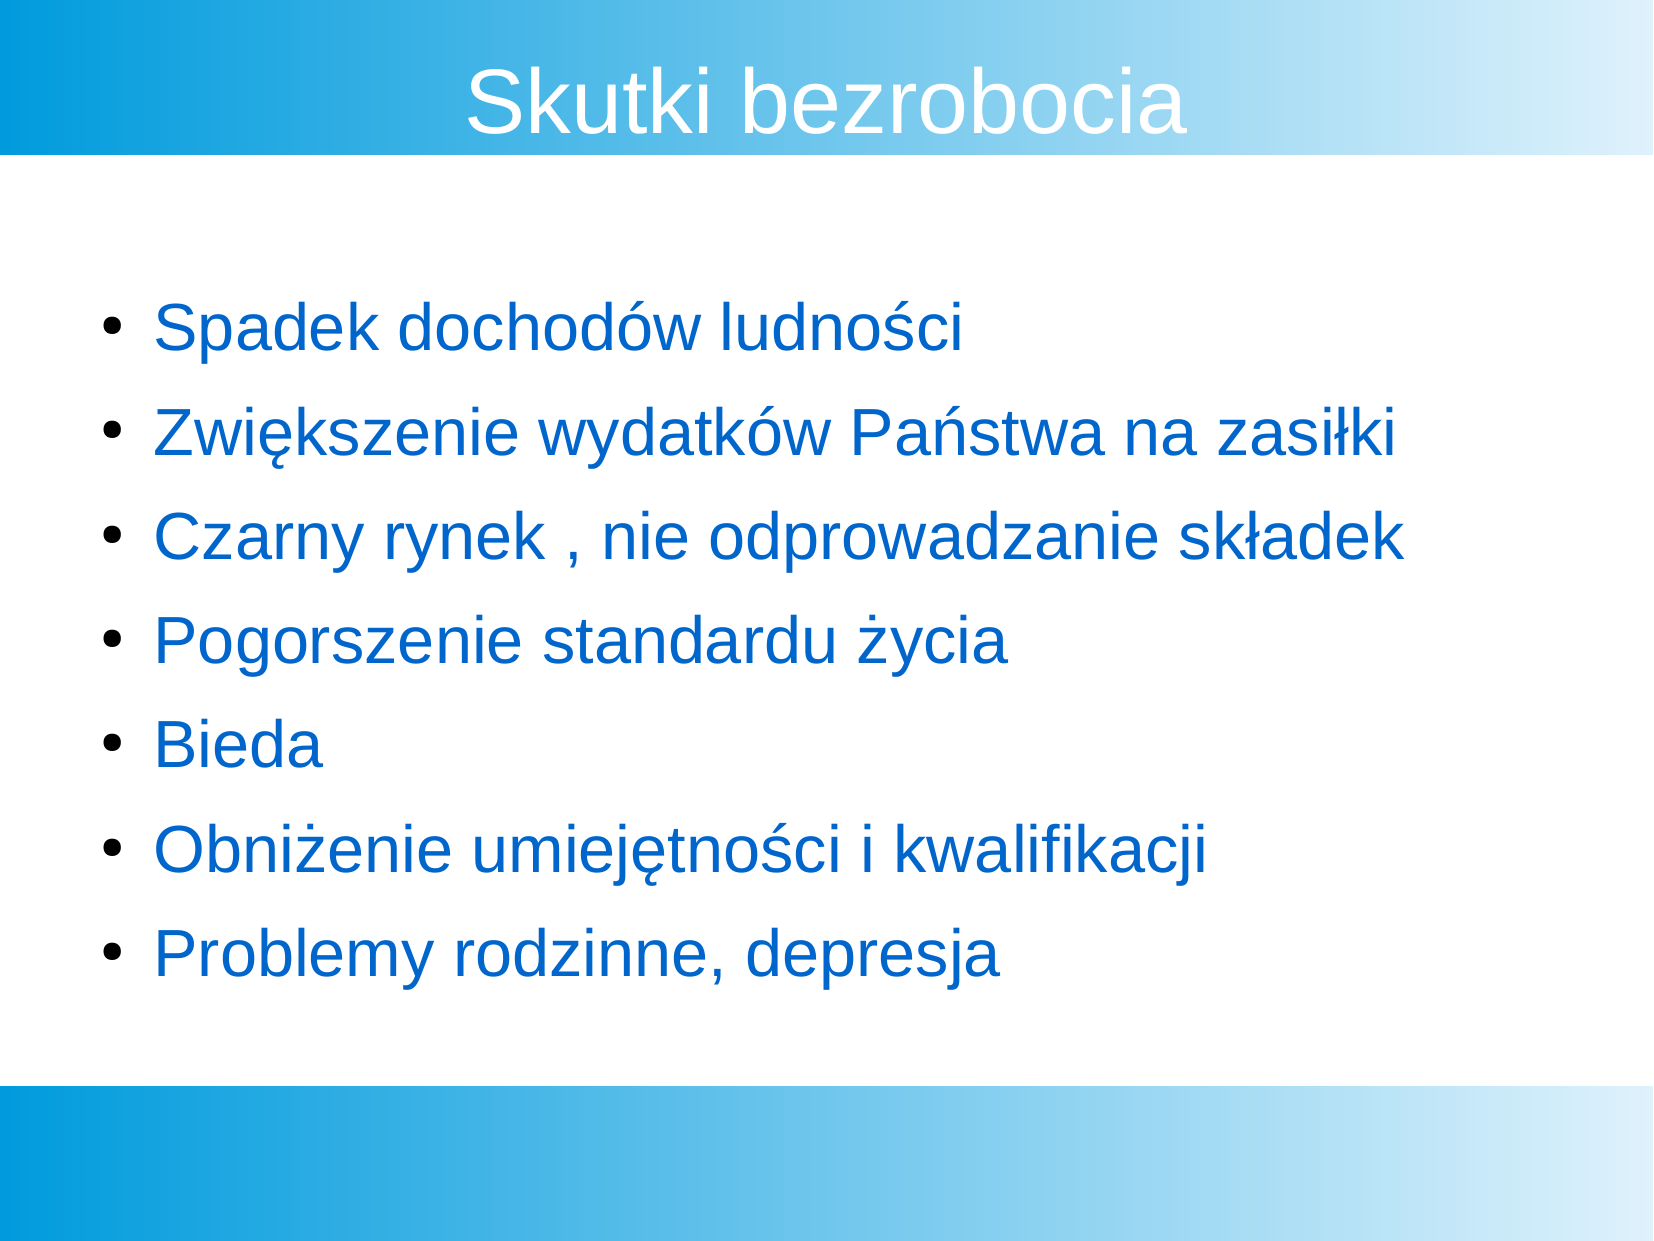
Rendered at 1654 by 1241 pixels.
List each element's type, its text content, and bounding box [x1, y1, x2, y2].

list Spadek dochodów ludności Zwiększenie wydatków Państwa na zasiłki Czarny rynek , nie odprowadzanie składek Pogorszenie standardu życia Bieda Obniżenie umiejętności i kwalifikacji Problemy rodzinne, depresja [82, 290, 1571, 1010]
title Skutki bezrobocia [82, 49, 1571, 155]
